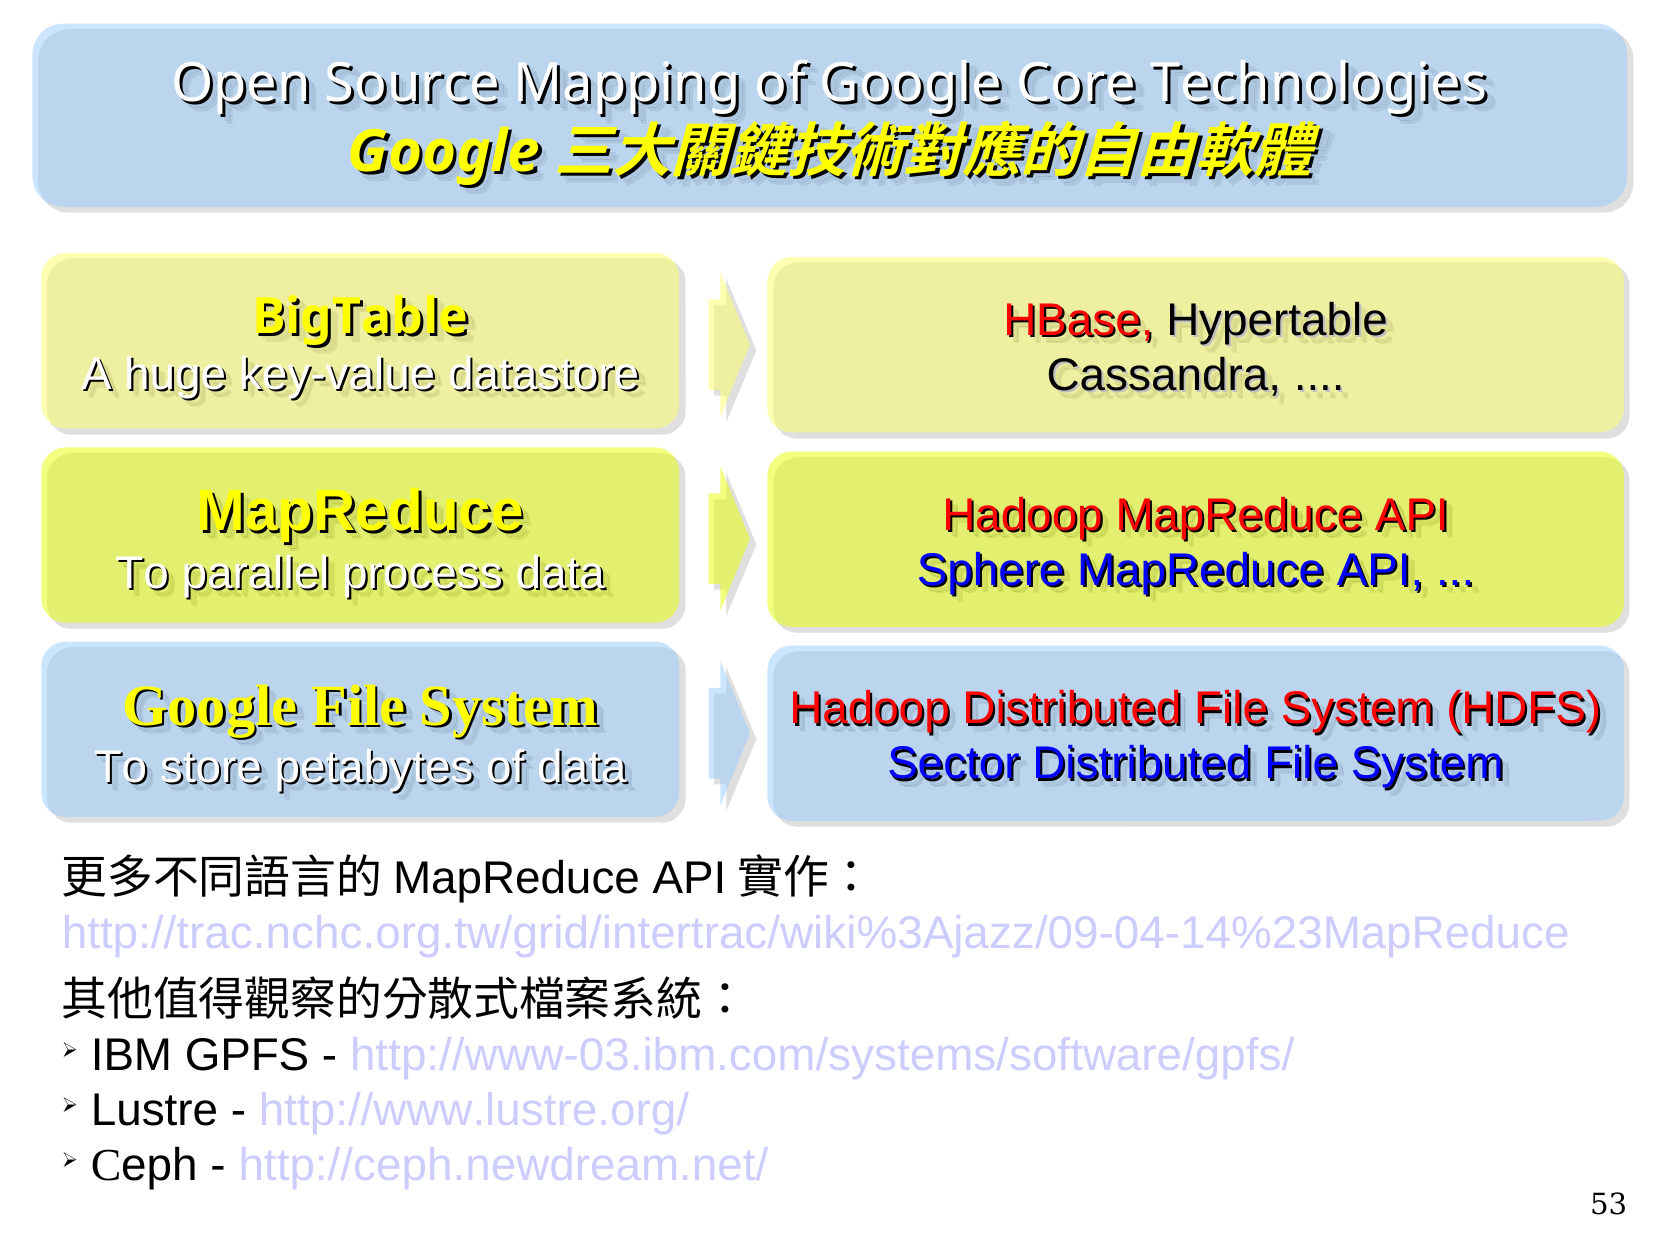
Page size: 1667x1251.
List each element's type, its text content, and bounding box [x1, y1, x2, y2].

text_box Hadoop Distributed File System (HDFS) Sector Distributed File System [767, 645, 1625, 821]
text_box [708, 466, 751, 611]
text_box [708, 660, 751, 806]
text_box BigTable A huge key-value datastore [41, 253, 680, 429]
text_box Google File System To store petabytes of data [41, 641, 680, 817]
text_box Open Source Mapping of Google Core Technologies Google三大關鍵技術對應的自由軟體 [32, 23, 1628, 207]
text_box [708, 272, 751, 417]
text_box Hadoop MapReduce API Sphere MapReduce API, ... [767, 451, 1625, 627]
text_box 更多不同語言的MapReduce API實作： http://trac.nchc.org.tw/grid/intertrac/wiki%3Ajazz/09-04-14%23MapReduce 其他值得觀察的分散式檔案系統： IBM GPFS - http://www-03.ibm.com/systems/software/gpfs/ Lustre - http://www.lustre.org/ Ceph - http://ceph.newdream.net/ [47, 840, 1642, 1198]
text_box MapReduce To parallel process data [41, 447, 680, 623]
text_box HBase, Hypertable Cassandra, .... [767, 257, 1625, 433]
